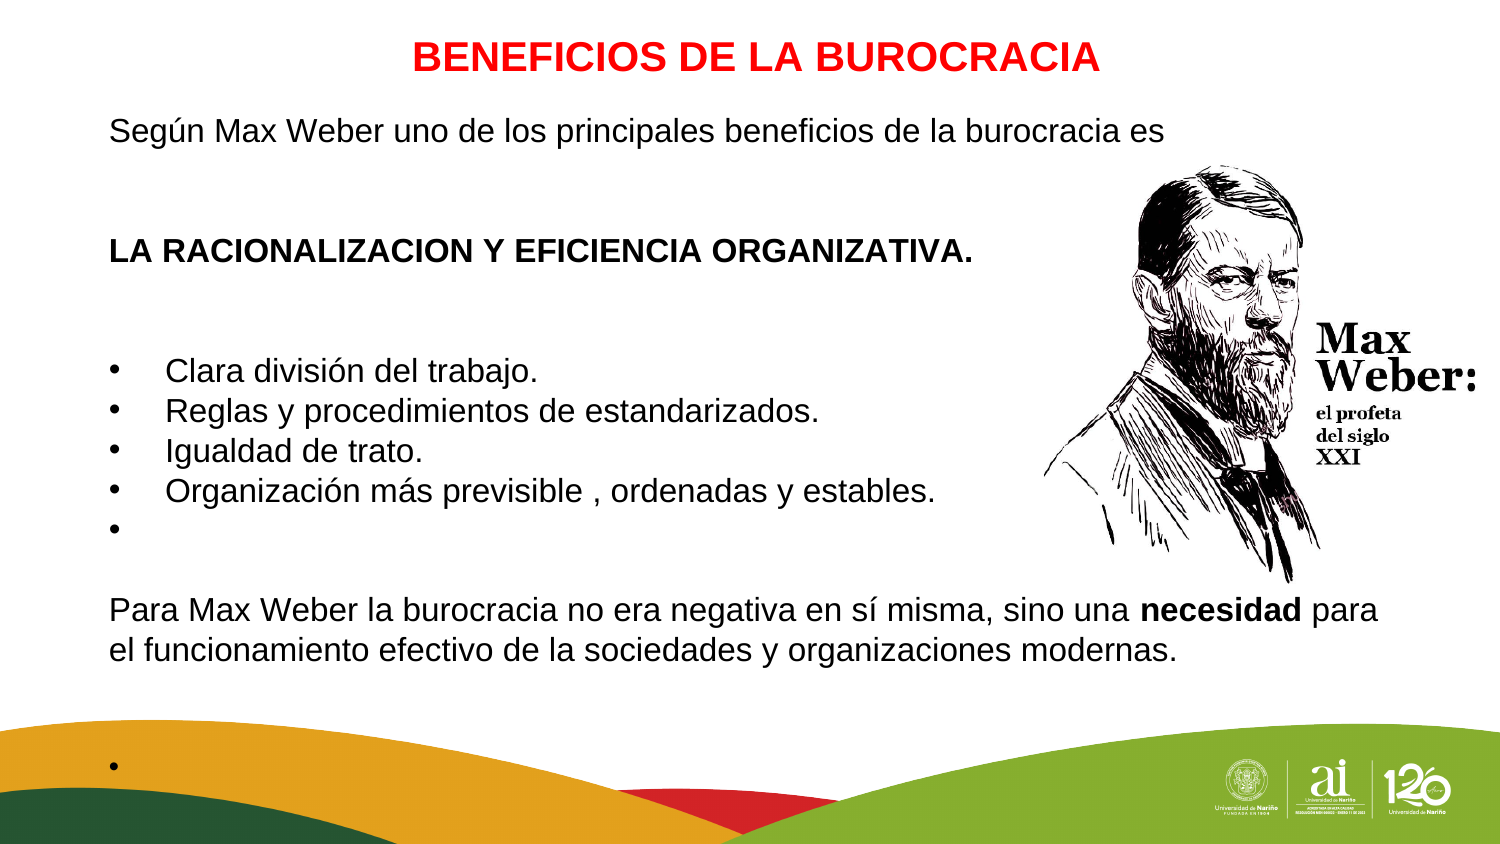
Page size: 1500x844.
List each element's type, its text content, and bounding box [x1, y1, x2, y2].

text_box Según Max Weber uno de los principales beneficios de la burocracia es LA RACIONALIZACION Y EFICIENCIA ORGANIZATIVA. Clara división del trabajo. Reglas y procedimientos de estandarizados. Igualdad de trato. Organización más previsible , ordenadas y estables. Para Max Weber la burocracia no era negativa en sí misma, sino una necesidad para el funcionamiento efectivo de la sociedades y organizaciones modernas. [93, 102, 1398, 835]
text_box BENEFICIOS DE LA BUROCRACIA [141, 21, 1384, 88]
picture [0, 8, 1500, 844]
